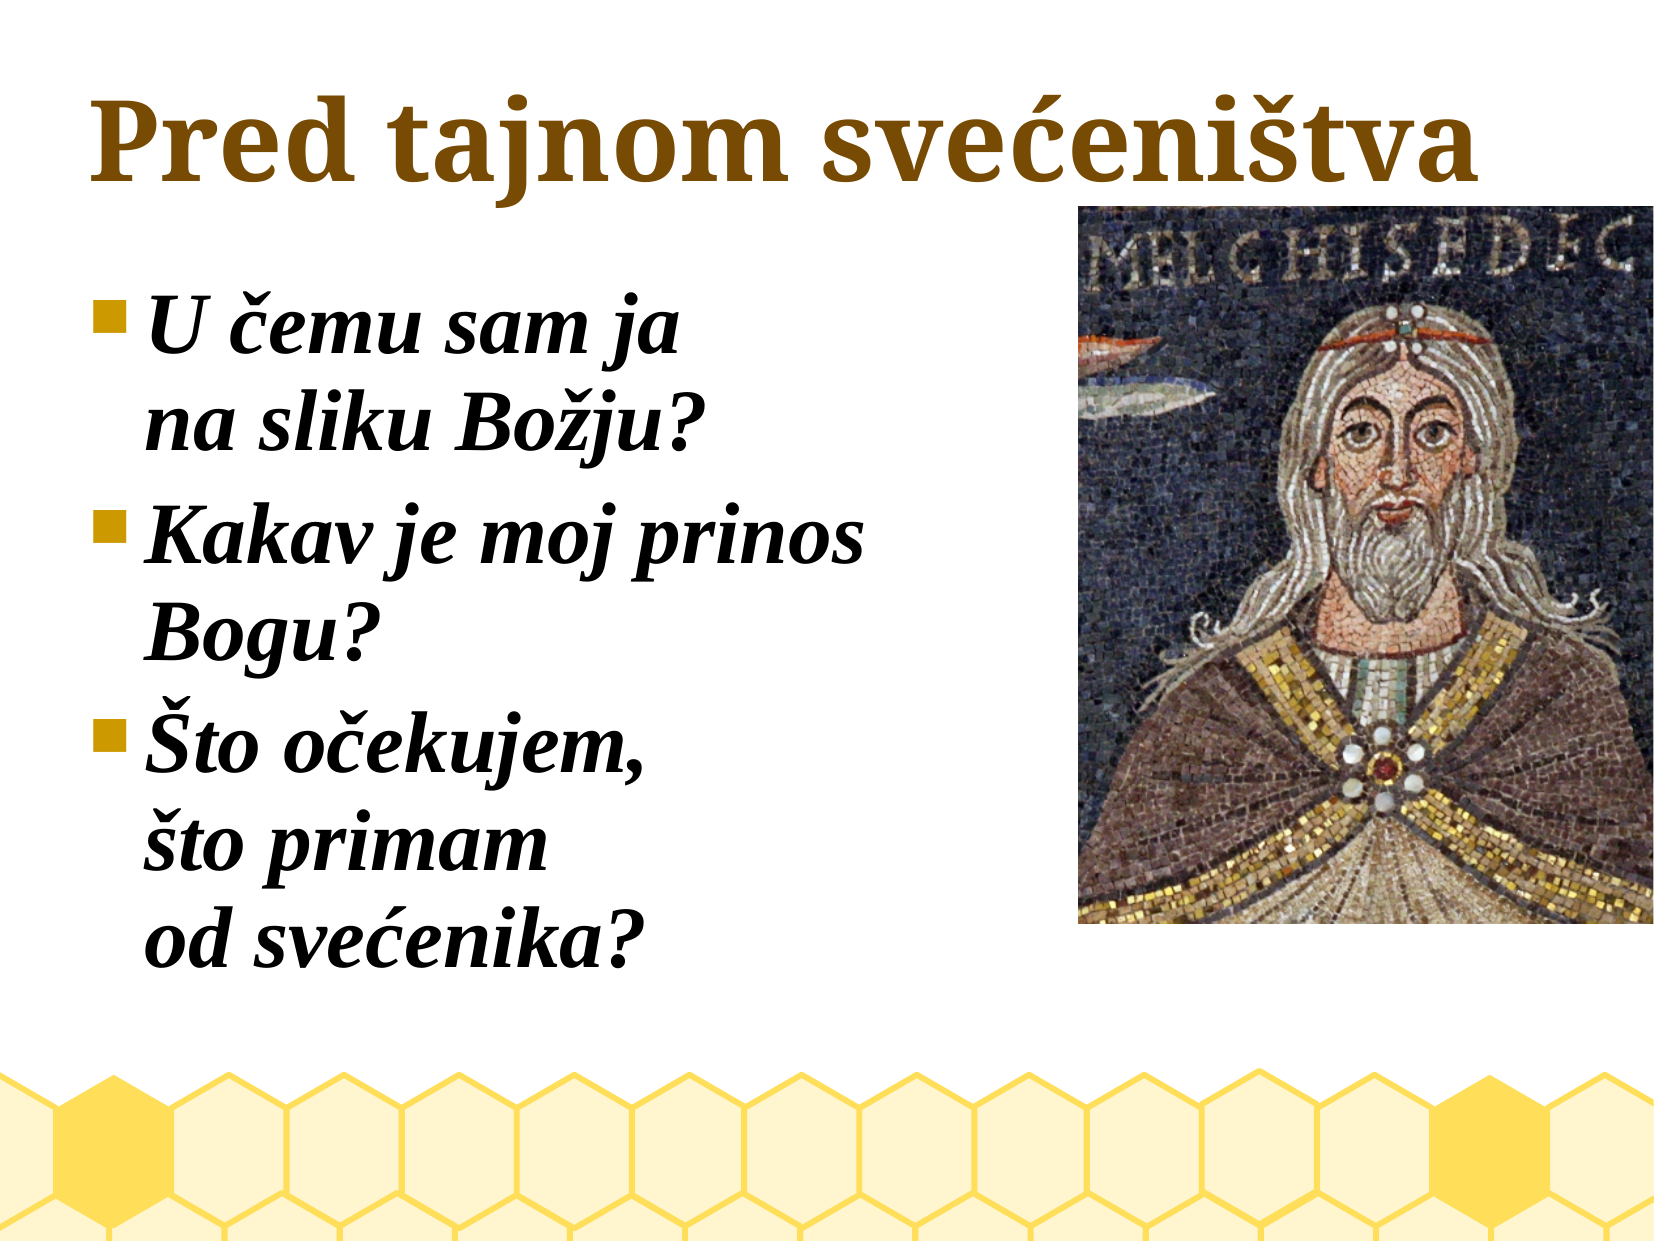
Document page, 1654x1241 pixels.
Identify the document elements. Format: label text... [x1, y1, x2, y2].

title Pred tajnom svećeništva [88, 39, 1565, 237]
picture [1078, 206, 1654, 924]
list U čemu sam ja na sliku Božju? Kakav je moj prinos Bogu? Što očekujem, što primam od svećenika? [88, 275, 1536, 1063]
